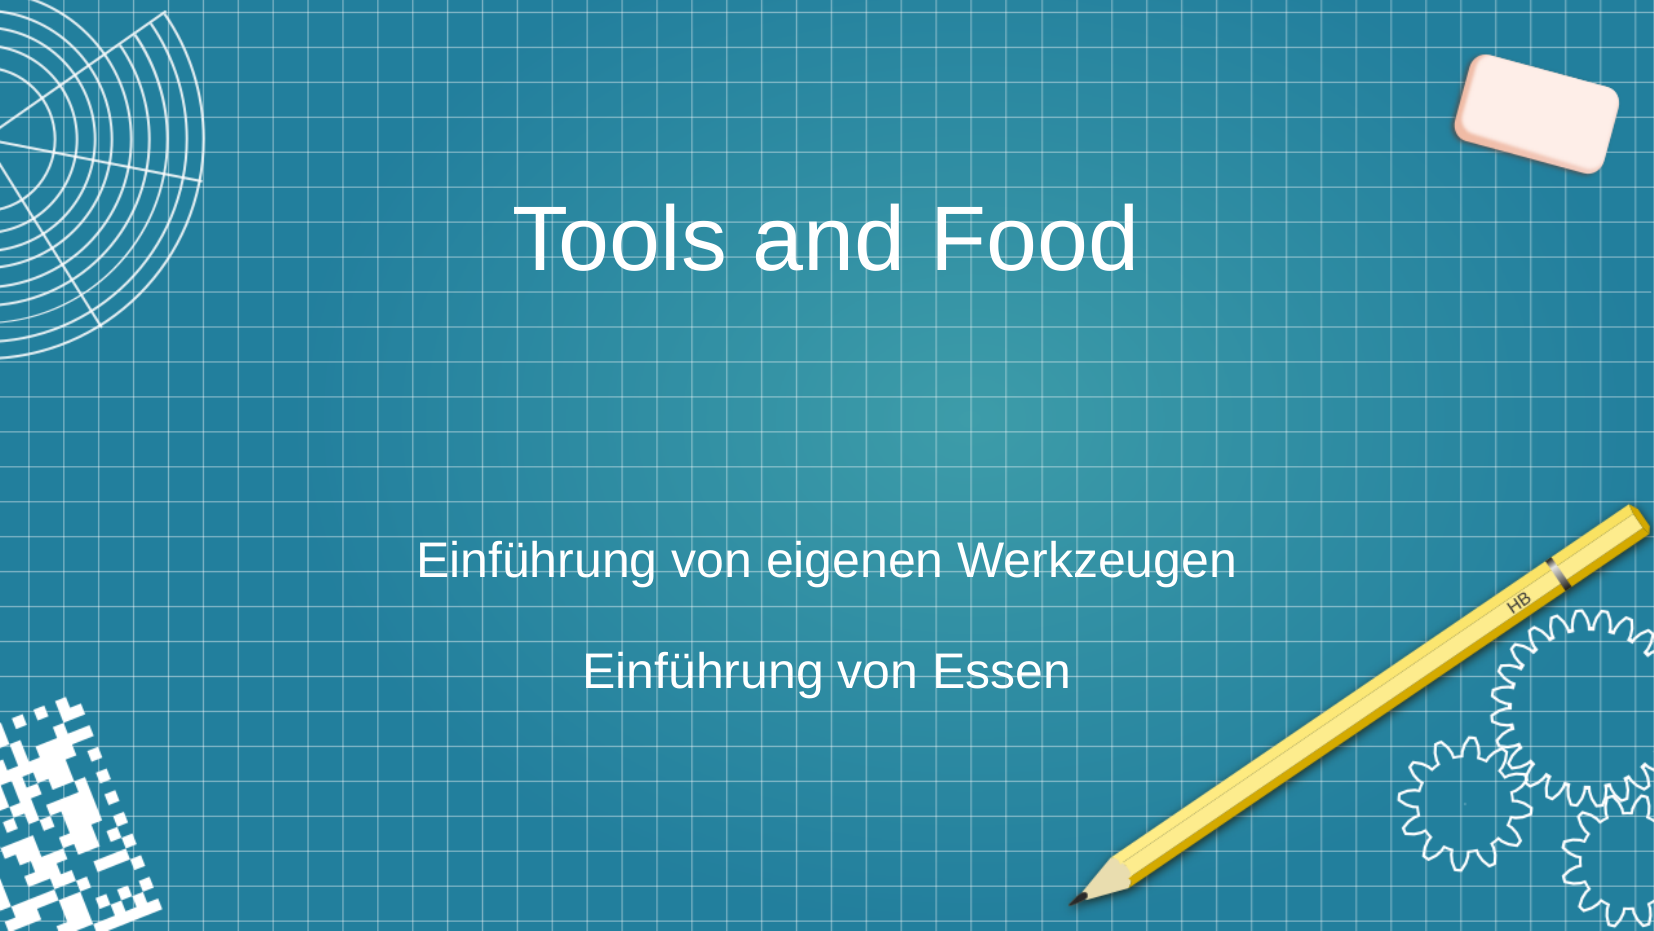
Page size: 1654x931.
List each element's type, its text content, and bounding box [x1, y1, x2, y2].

picture [0, 0, 1654, 931]
title Tools and Food [82, 132, 1571, 346]
subtitle Einführung von eigenen Werkzeugen Einführung von Essen [82, 389, 1571, 842]
